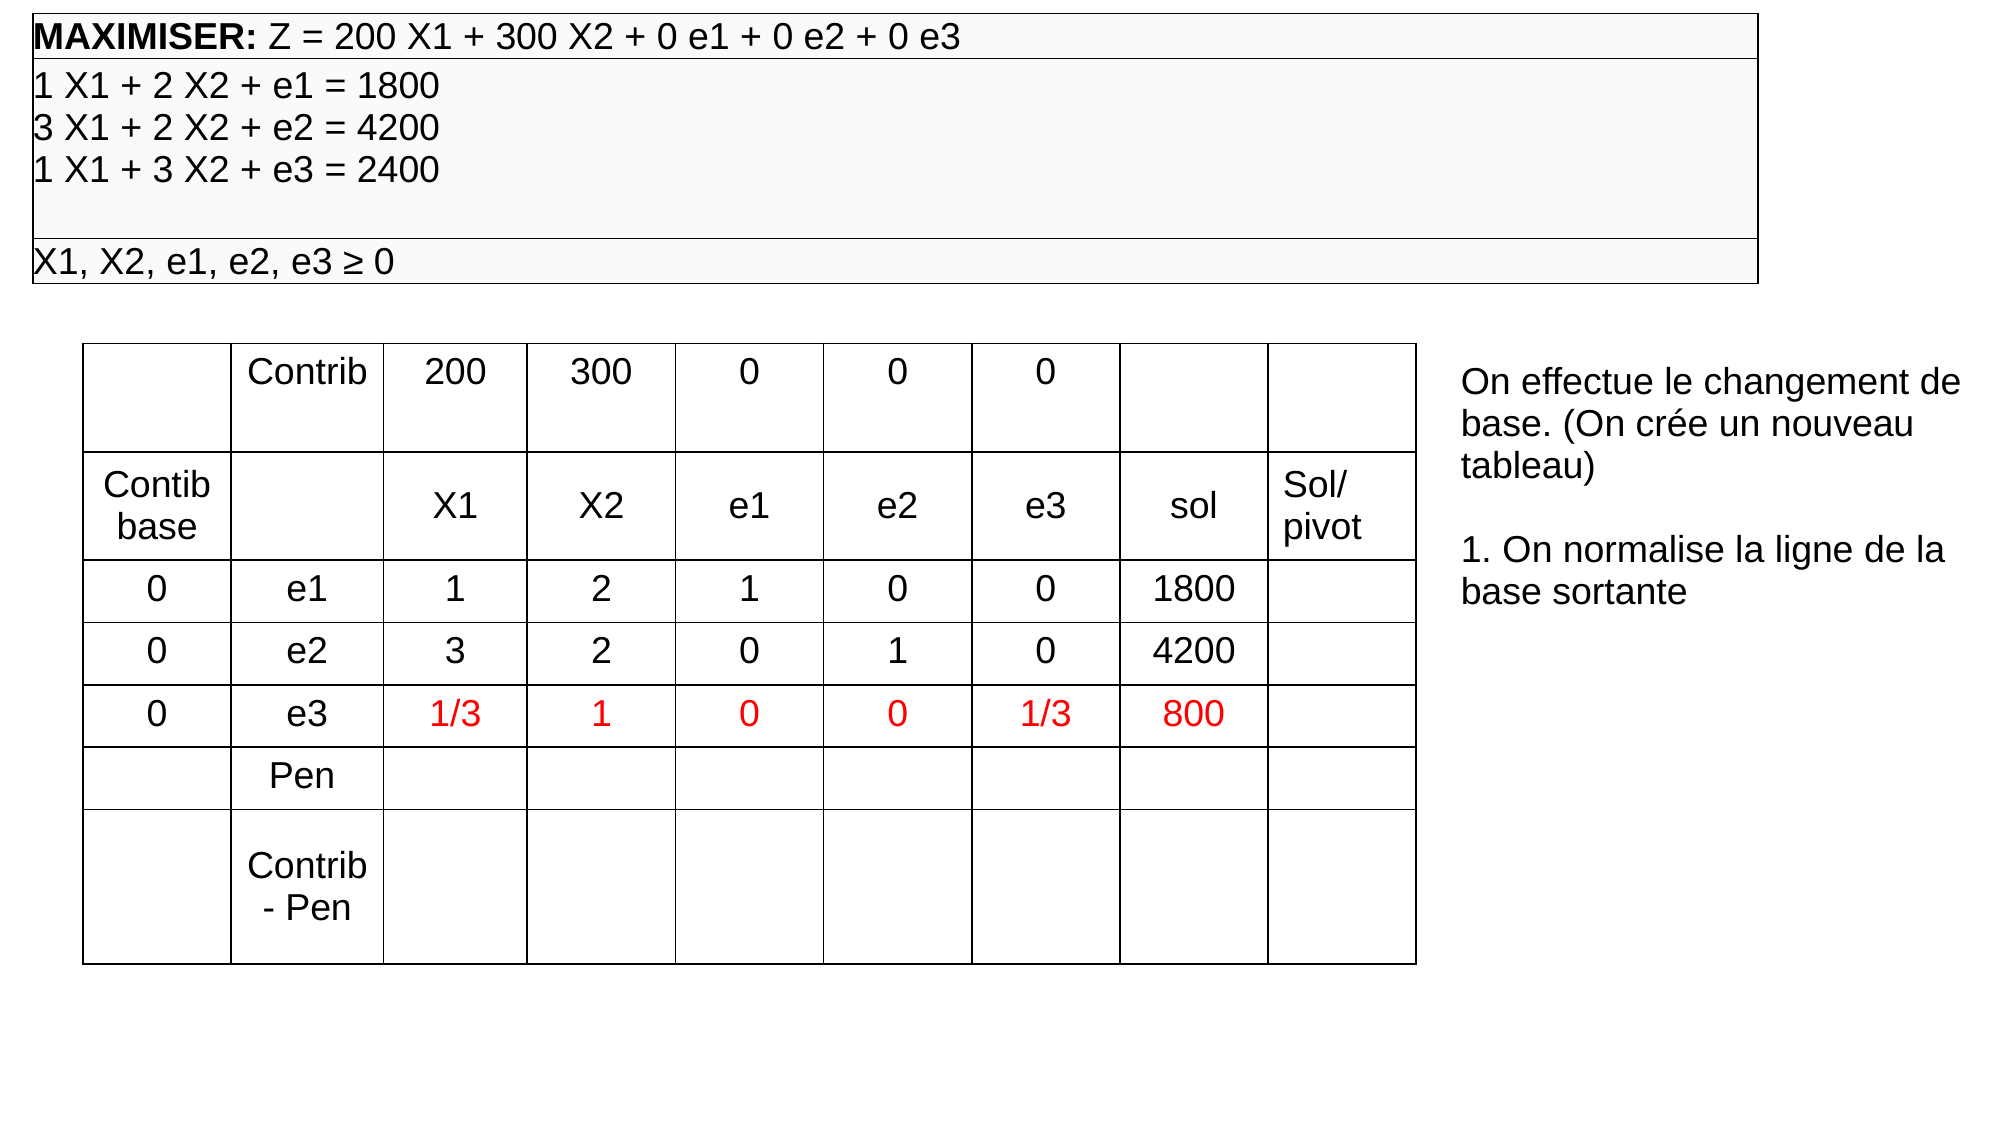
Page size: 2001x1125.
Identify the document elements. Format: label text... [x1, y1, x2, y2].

table_cell 3 [384, 623, 526, 684]
table_cell 0 [973, 623, 1119, 684]
table_header 300 [528, 344, 675, 451]
table_header 0 [824, 344, 971, 451]
table_cell [84, 748, 230, 809]
table_cell 0 [824, 561, 971, 622]
table_cell 1800 [1121, 561, 1267, 622]
table_cell [824, 810, 971, 963]
table_cell e3 [973, 453, 1119, 559]
table_cell e1 [676, 453, 823, 559]
table_cell [384, 810, 526, 963]
table_header 0 [973, 344, 1119, 451]
table_cell 1 [384, 561, 526, 622]
table_cell 0 [676, 623, 823, 684]
table_cell 1/3 [384, 686, 526, 746]
table_cell [1269, 810, 1415, 963]
table_cell sol [1121, 453, 1267, 559]
table_cell e2 [232, 623, 383, 684]
table_cell [232, 453, 383, 559]
table_header 200 [384, 344, 526, 451]
table_header MAXIMISER: Z = 200 X1 + 300 X2 + 0 e1 + 0 e2 + 0 e3 [34, 14, 1757, 58]
table_cell 0 [676, 686, 823, 746]
table_cell 0 [84, 561, 230, 622]
table_cell [676, 748, 823, 809]
table_cell 1 X1 + 2 X2 + e1 = 1800 3 X1 + 2 X2 + e2 = 4200 1 X1 + 3 X2 + e3 = 2400 [34, 59, 1757, 238]
table_cell e3 [232, 686, 383, 746]
table_cell [1121, 748, 1267, 809]
table_cell [1269, 561, 1415, 622]
table_cell [824, 748, 971, 809]
table_header [1121, 344, 1267, 451]
table_cell [528, 810, 675, 963]
table_cell 1/3 [973, 686, 1119, 746]
table_cell Sol/pivot [1269, 453, 1415, 559]
table_cell [973, 748, 1119, 809]
table_cell e1 [232, 561, 383, 622]
table_cell X2 [528, 453, 675, 559]
table_cell 0 [84, 623, 230, 684]
table_cell [1269, 748, 1415, 809]
table_cell Pen [232, 748, 383, 809]
table_cell 2 [528, 561, 675, 622]
table_header [1269, 344, 1415, 451]
table_cell X1, X2, e1, e2, e3 ≥ 0 [34, 239, 1757, 283]
table_header 0 [676, 344, 823, 451]
table_cell [384, 748, 526, 809]
table_cell [1121, 810, 1267, 963]
table_cell [973, 810, 1119, 963]
table_cell 0 [973, 561, 1119, 622]
table_cell 0 [84, 686, 230, 746]
table_cell 4200 [1121, 623, 1267, 684]
table_cell 1 [676, 561, 823, 622]
table_cell [84, 810, 230, 963]
table_cell 800 [1121, 686, 1267, 746]
table_cell Contrib - Pen [232, 810, 383, 963]
table_header [84, 344, 230, 451]
table_cell [1269, 623, 1415, 684]
table_cell e2 [824, 453, 971, 559]
table_cell 1 [528, 686, 675, 746]
table_cell 1 [824, 623, 971, 684]
text_box On effectue le changement de base. (On crée un nouveau tableau) 1. On normalise la ligne de la base sortante [1446, 352, 1988, 901]
table_header Contrib [232, 344, 383, 451]
table_cell [528, 748, 675, 809]
table_cell X1 [384, 453, 526, 559]
table_cell [1269, 686, 1415, 746]
table_cell 2 [528, 623, 675, 684]
table_cell Contib base [84, 453, 230, 559]
table_cell [676, 810, 823, 963]
table_cell 0 [824, 686, 971, 746]
